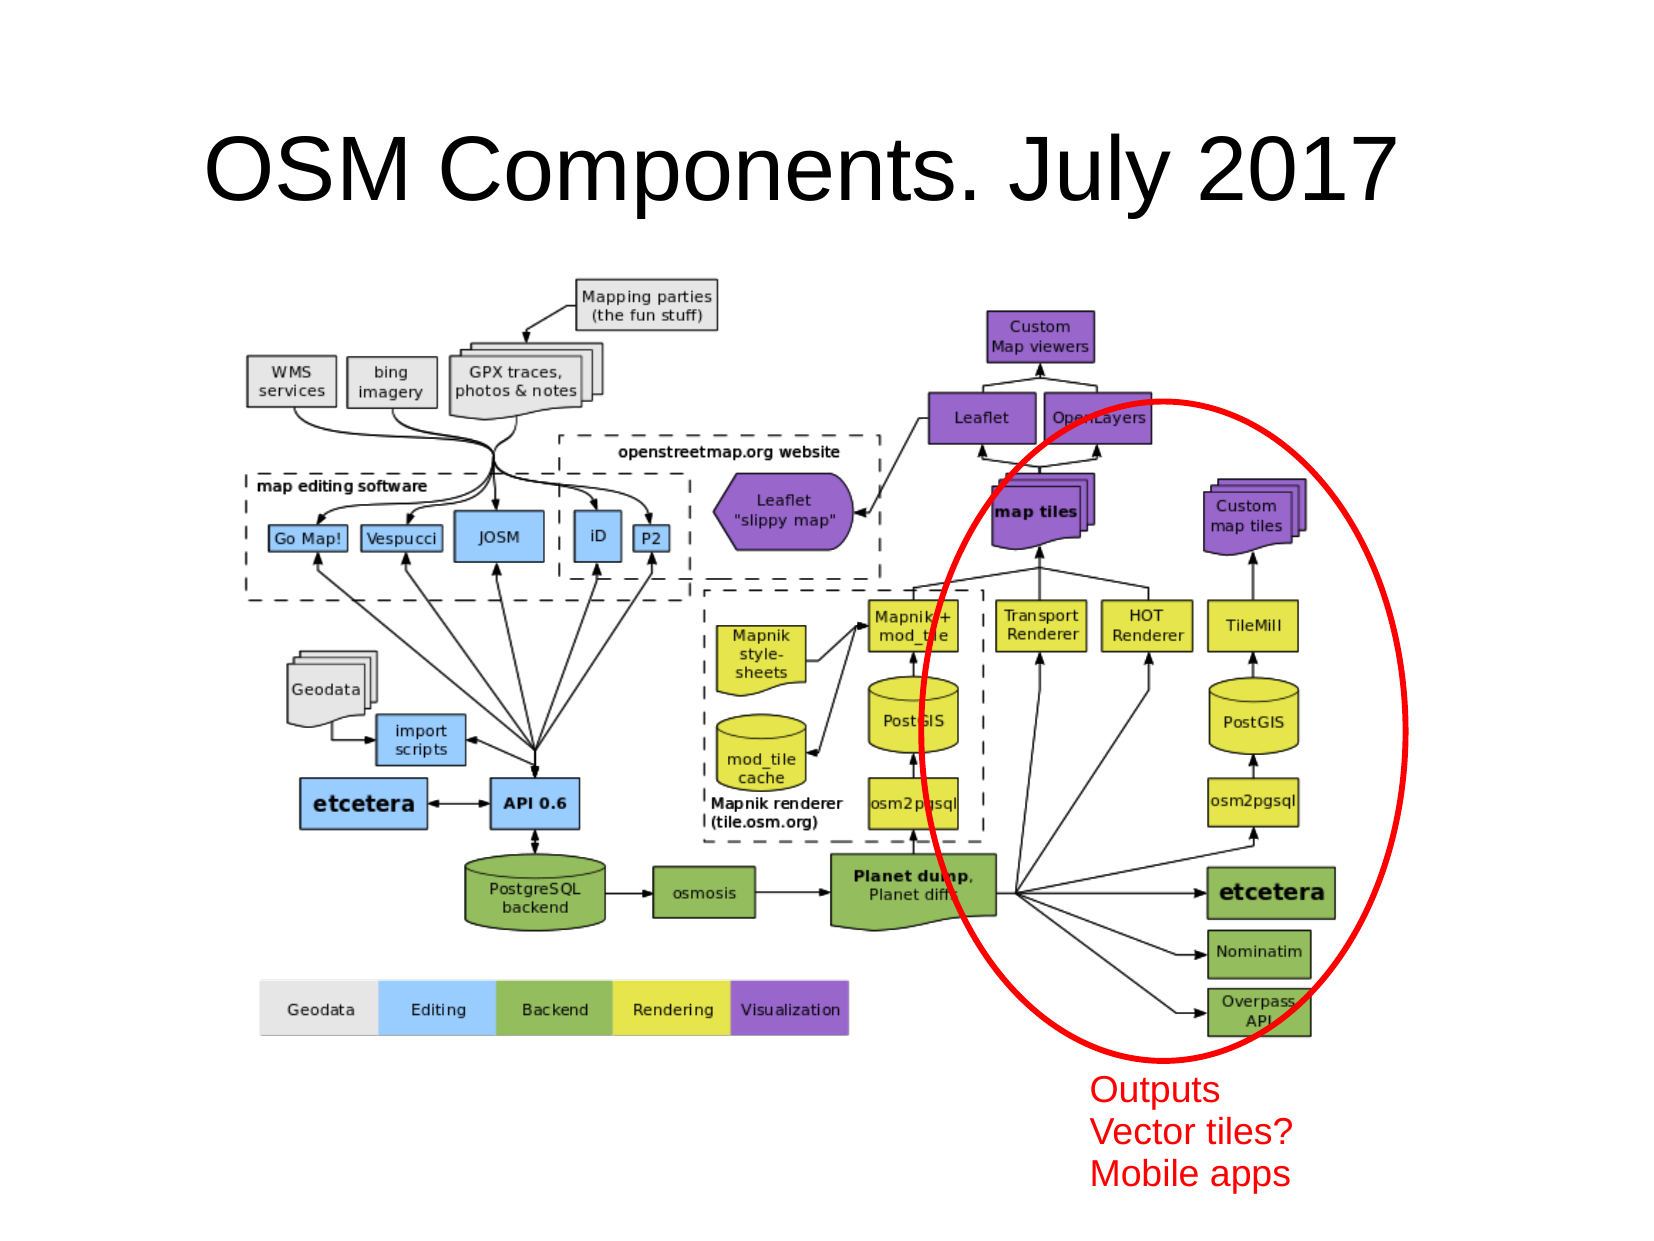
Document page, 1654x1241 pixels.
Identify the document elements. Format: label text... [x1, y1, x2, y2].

text_box Outputs Vector tiles? Mobile apps [1074, 1060, 1359, 1202]
picture [925, 405, 1360, 1057]
picture [1206, 932, 1360, 1061]
title OSM Components. July 2017 [59, 64, 1548, 273]
picture [221, 271, 1360, 1061]
